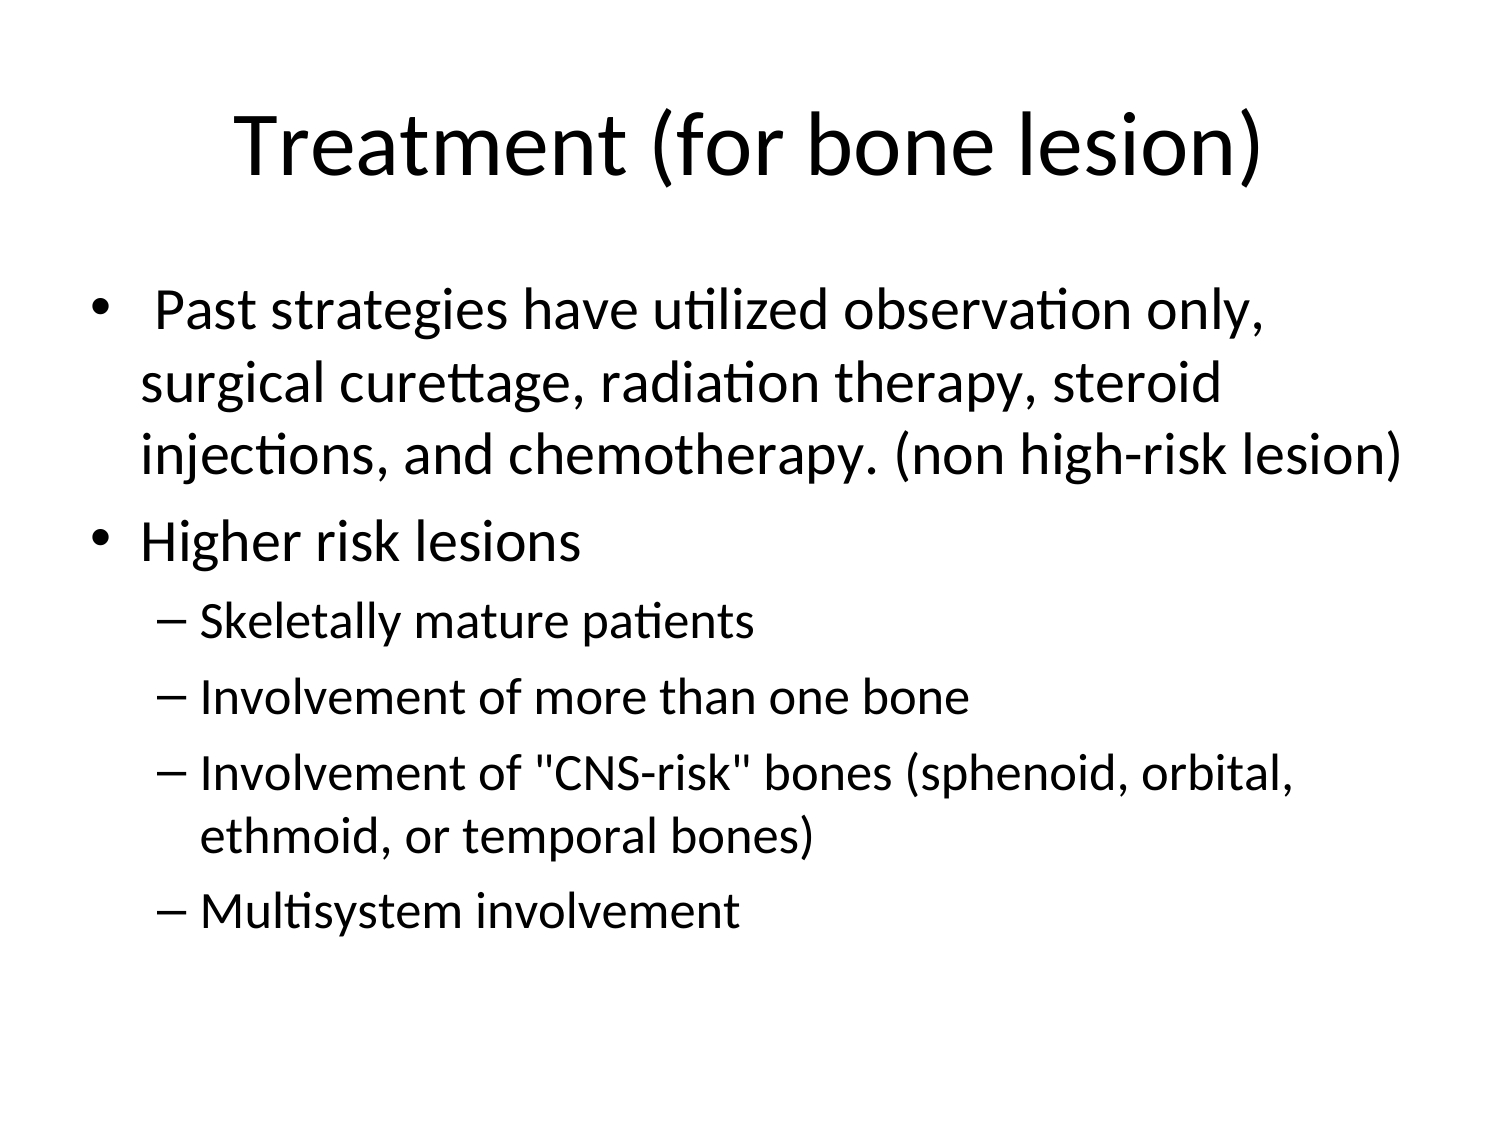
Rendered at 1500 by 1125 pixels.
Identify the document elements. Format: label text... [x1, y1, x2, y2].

list Past strategies have utilized observation only, surgical curettage, radiation therapy, steroid injections, and chemotherapy. (non high-risk lesion) Higher risk lesions Skeletally mature patients Involvement of more than one bone Involvement of "CNS-risk" bones (sphenoid, orbital, ethmoid, or temporal bones) Multisystem involvement [75, 262, 1426, 1005]
title Treatment (for bone lesion) [75, 45, 1426, 233]
